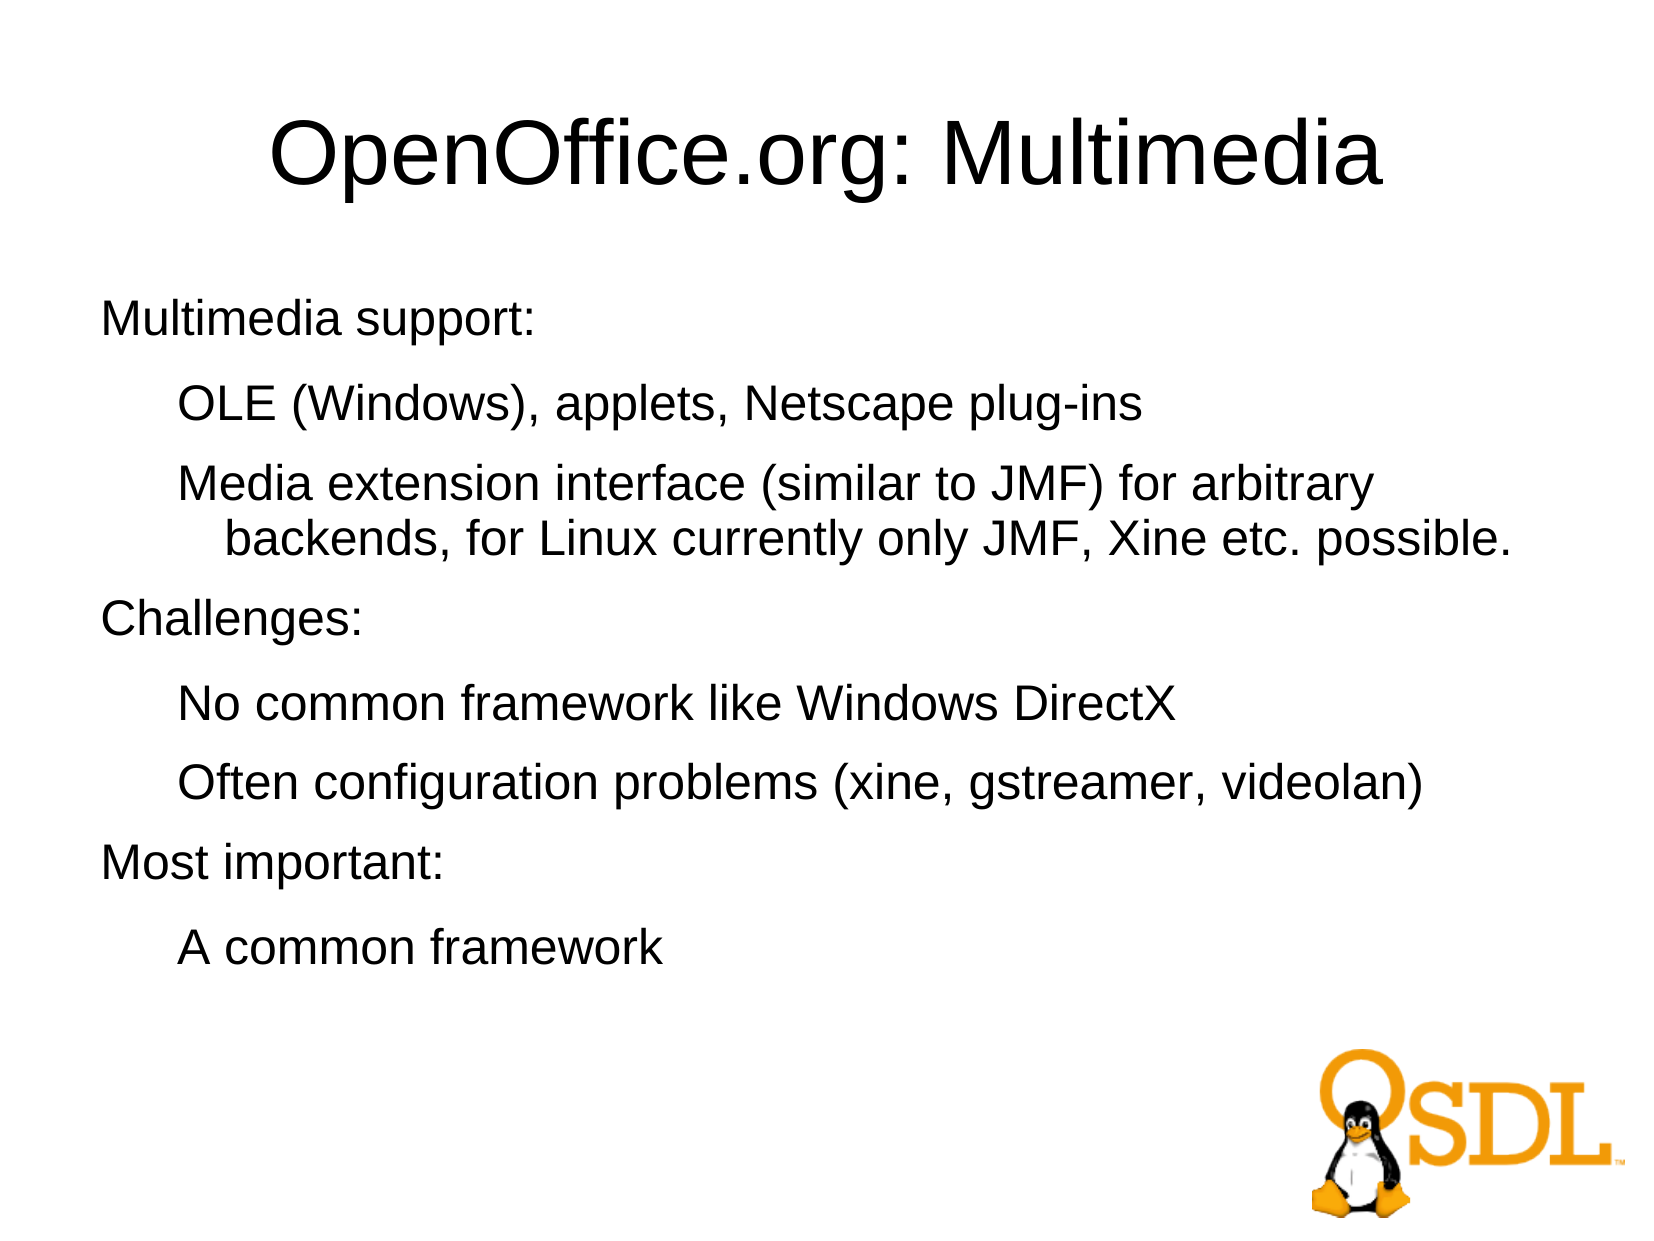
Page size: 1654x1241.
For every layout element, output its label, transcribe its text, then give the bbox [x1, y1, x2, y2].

picture [1312, 1049, 1625, 1218]
title OpenOffice.org: Multimedia [82, 49, 1571, 257]
list Multimedia support: OLE (Windows), applets, Netscape plug-ins Media extension interface (similar to JMF) for arbitrary backends, for Linux currently only JMF, Xine etc. possible. Challenges: No common framework like Windows DirectX Often configuration problems (xine, gstreamer, videolan) Most important: A common framework [82, 290, 1571, 1109]
